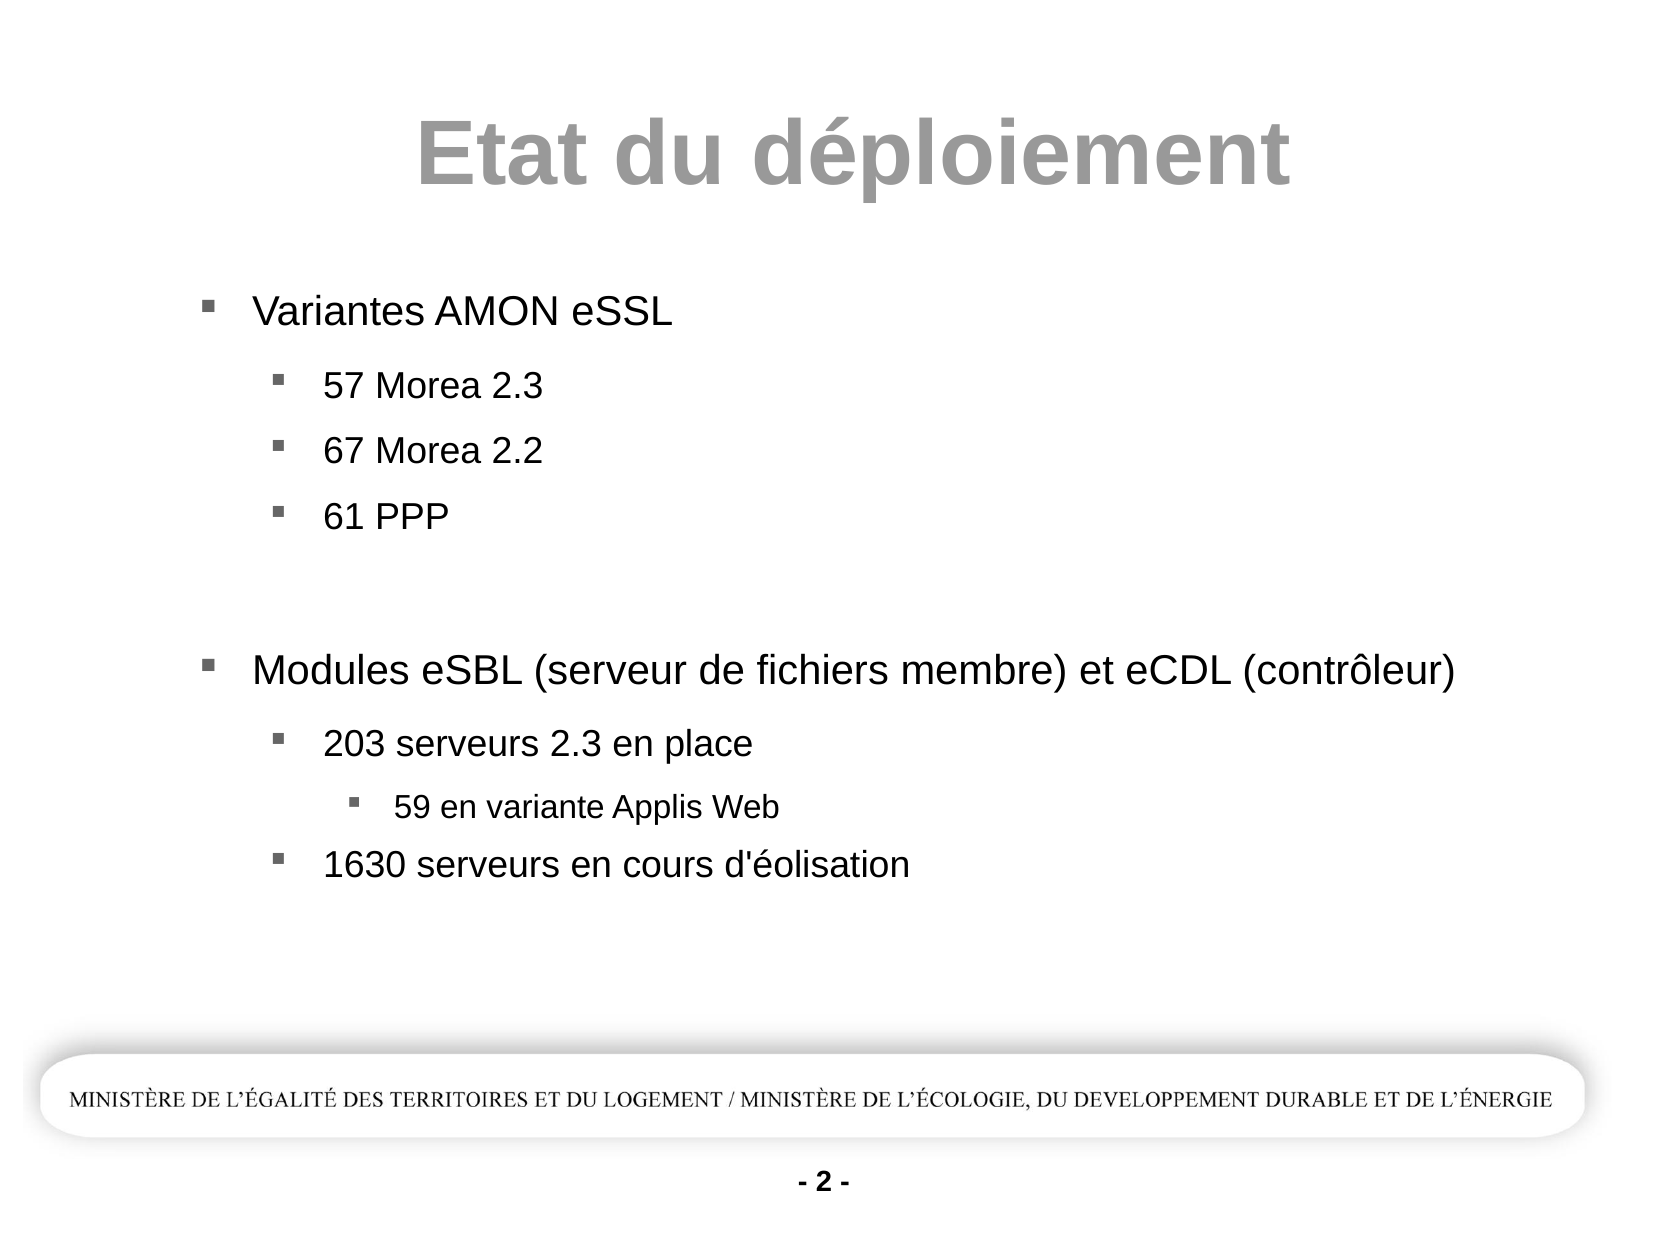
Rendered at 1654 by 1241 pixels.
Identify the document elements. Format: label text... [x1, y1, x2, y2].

picture [23, 1014, 1612, 1159]
title Etat du déploiement [136, 56, 1571, 250]
list Variantes AMON eSSL 57 Morea 2.3 67 Morea 2.2 61 PPP Modules eSBL (serveur de fichiers membre) et eCDL (contrôleur) 203 serveurs 2.3 en place 59 en variante Applis Web 1630 serveurs en cours d'éolisation [181, 288, 1511, 1107]
